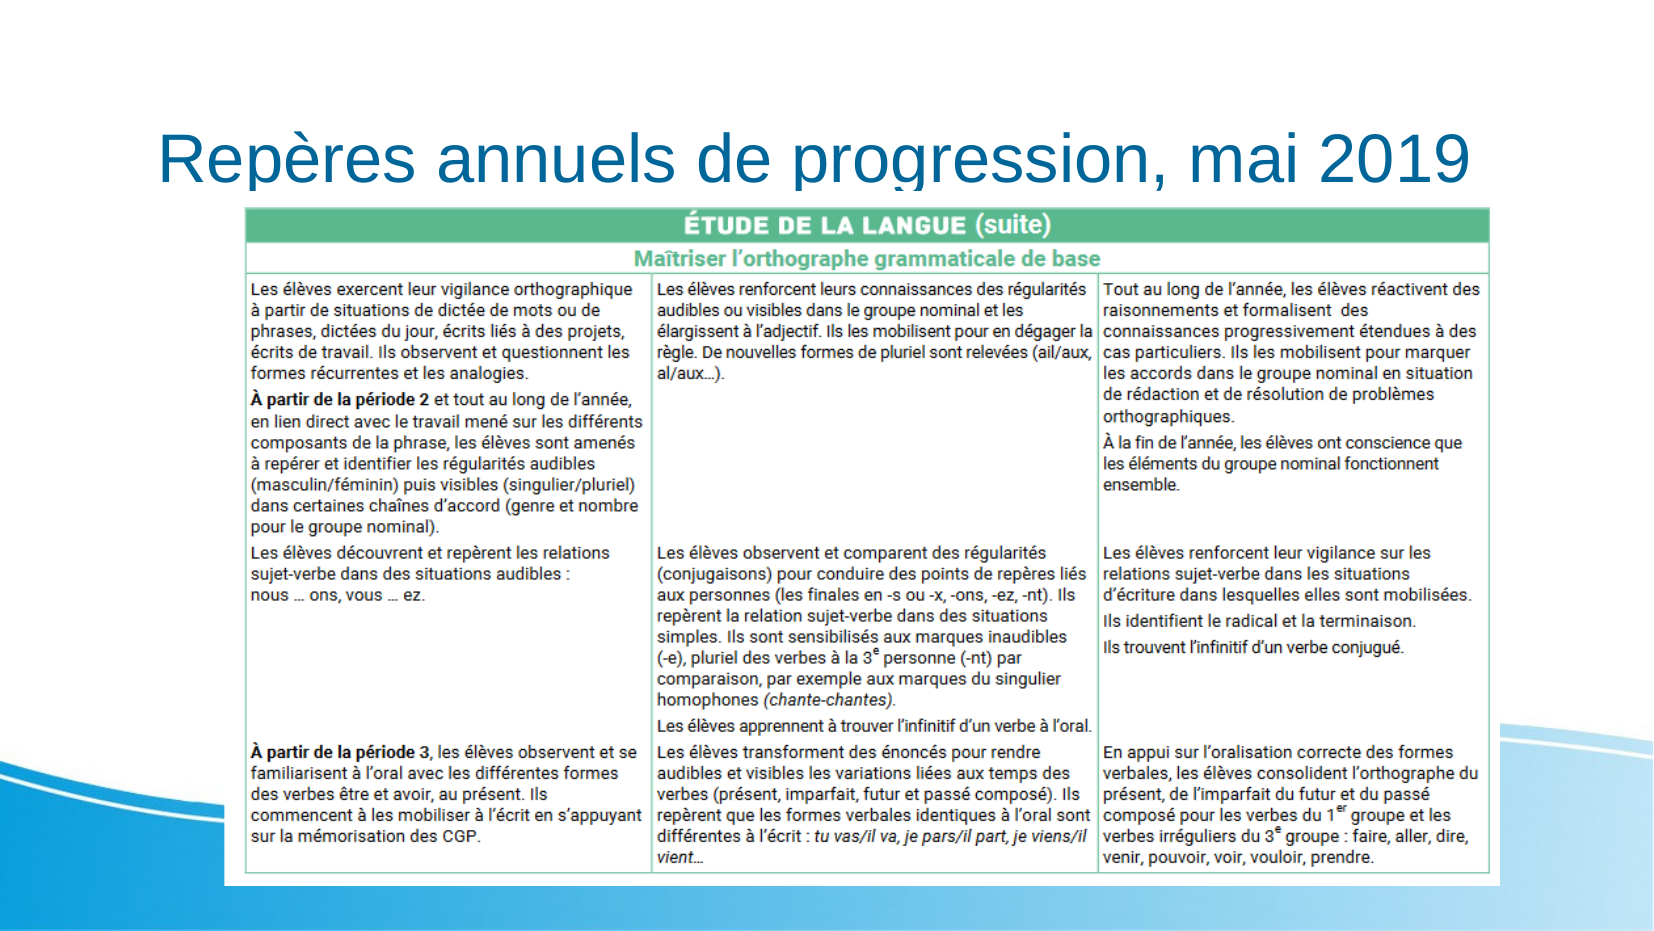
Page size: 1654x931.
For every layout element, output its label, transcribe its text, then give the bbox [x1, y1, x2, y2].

picture [0, 191, 1654, 931]
title Repères annuels de progression, mai 2019 [70, 80, 1560, 237]
